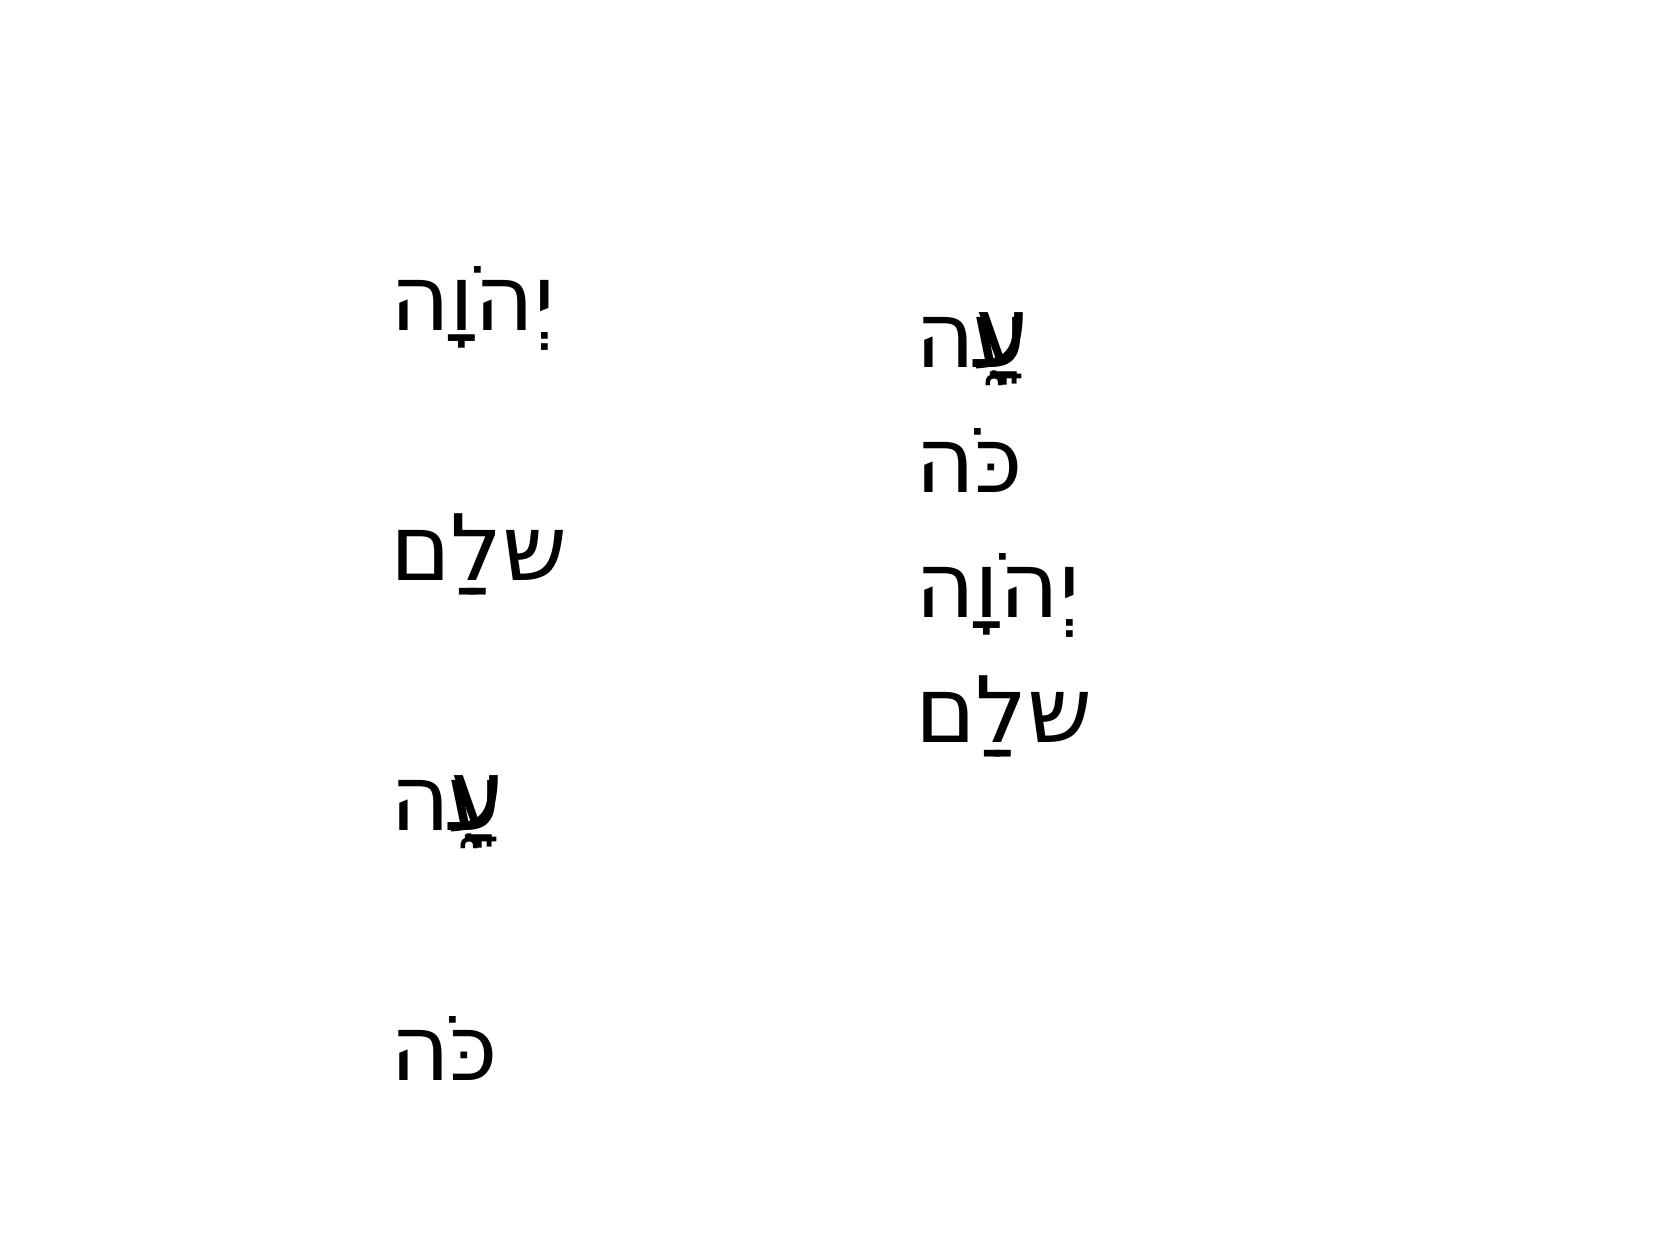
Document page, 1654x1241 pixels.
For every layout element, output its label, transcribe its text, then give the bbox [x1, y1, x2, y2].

text_box יְהֹוָה שלִַם עָ֑ה כֹּה [375, 225, 788, 1241]
text_box עָ֑ה כֹּה יְהֹוָה שלִַם [900, 262, 1501, 726]
